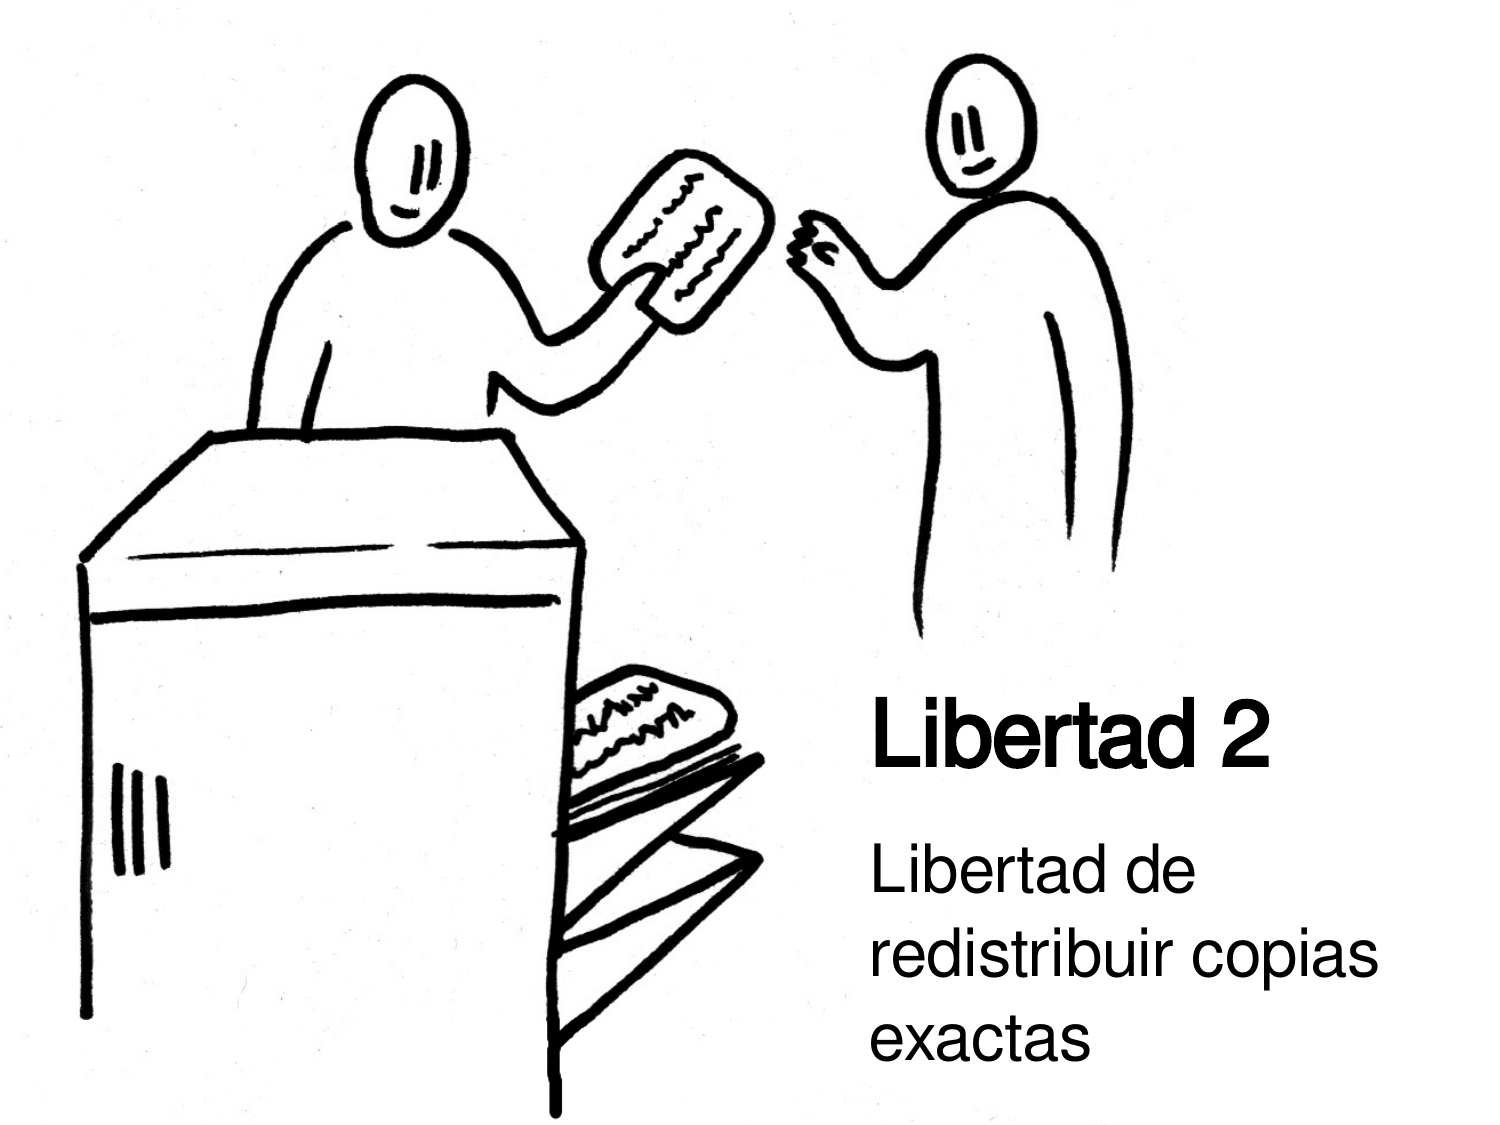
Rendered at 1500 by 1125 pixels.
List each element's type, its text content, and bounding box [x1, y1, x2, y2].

text_box Libertad 2 Libertad de redistribuir copias exactas [855, 673, 1500, 1125]
picture [0, 0, 1195, 1125]
